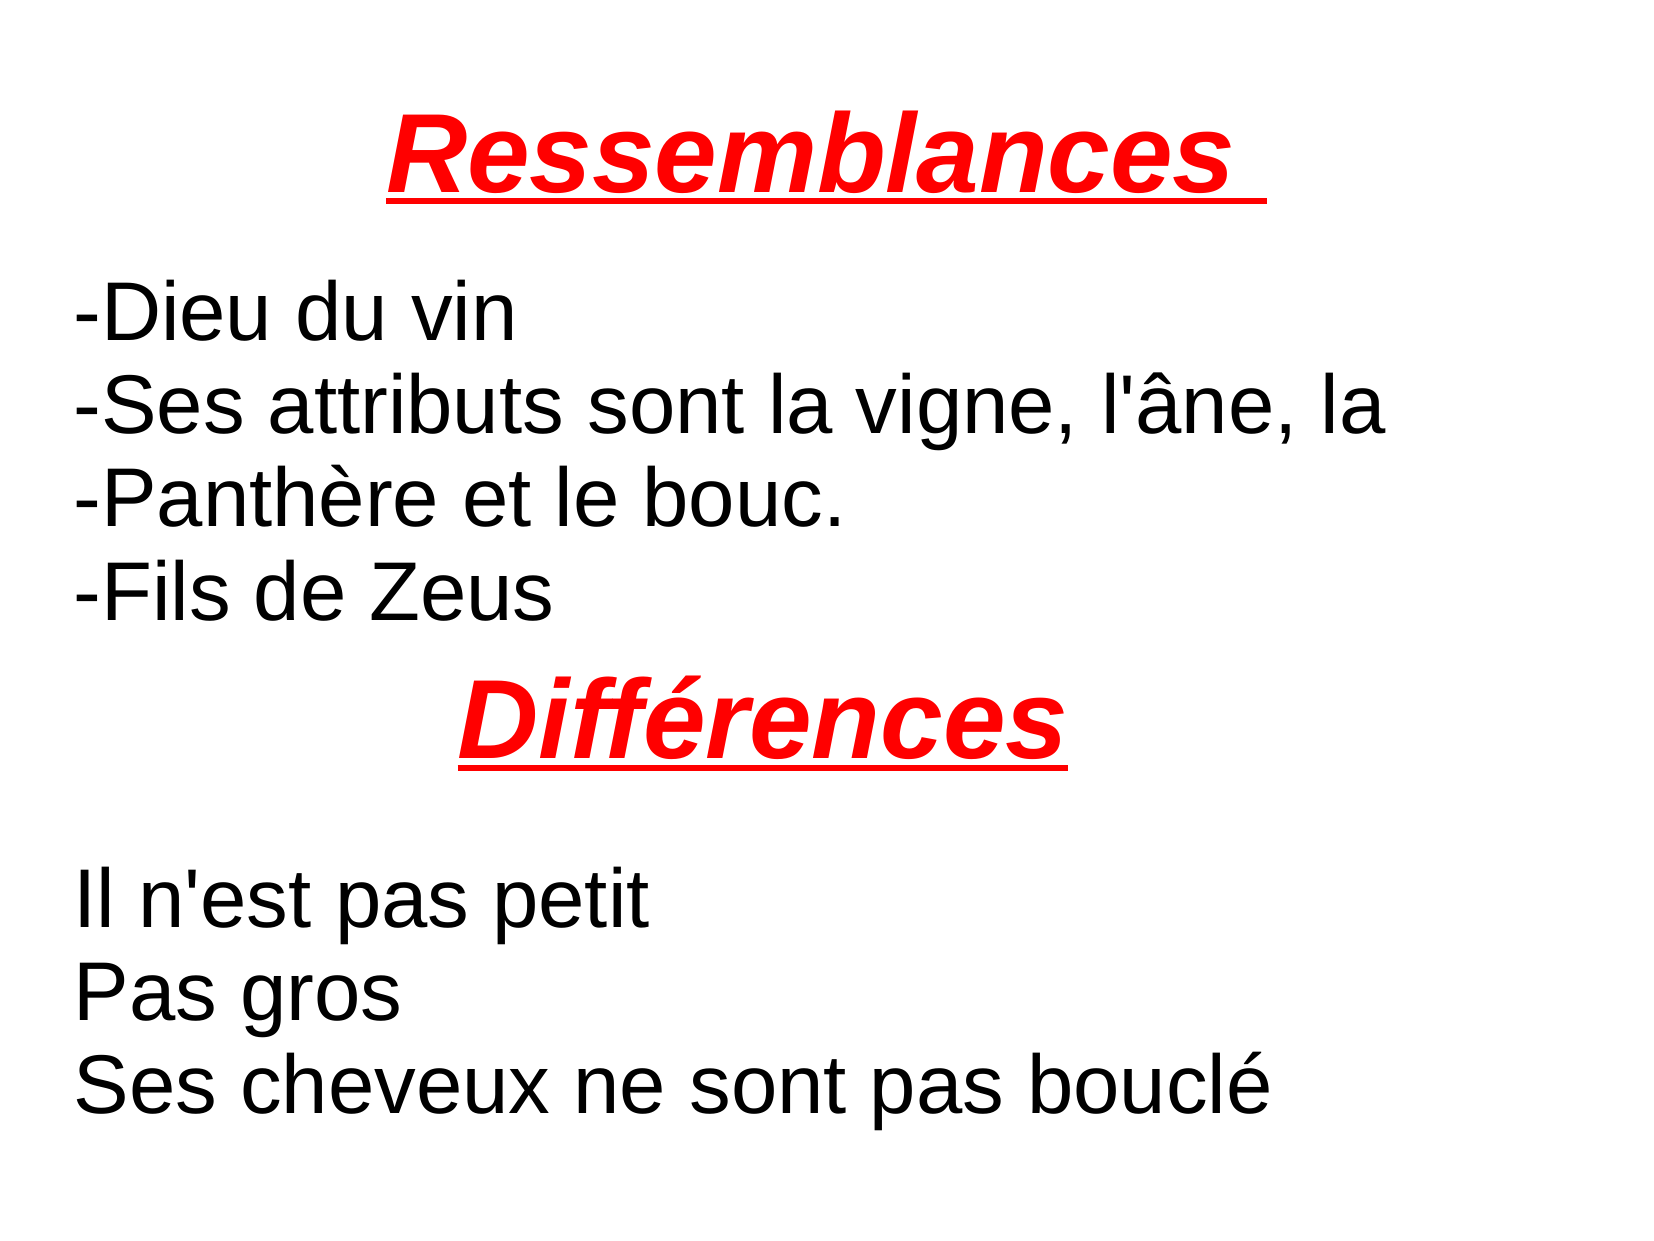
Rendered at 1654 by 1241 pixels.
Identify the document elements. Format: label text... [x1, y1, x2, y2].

title Ressemblances [82, 56, 1571, 250]
text_box Il n'est pas petit Pas gros Ses cheveux ne sont pas bouclé [59, 845, 1418, 1182]
text_box -Dieu du vin -Ses attributs sont la vigne, l'âne, la -Panthère et le bouc. -Fils de Zeus [59, 258, 1418, 739]
text_box Différences [442, 649, 1241, 790]
